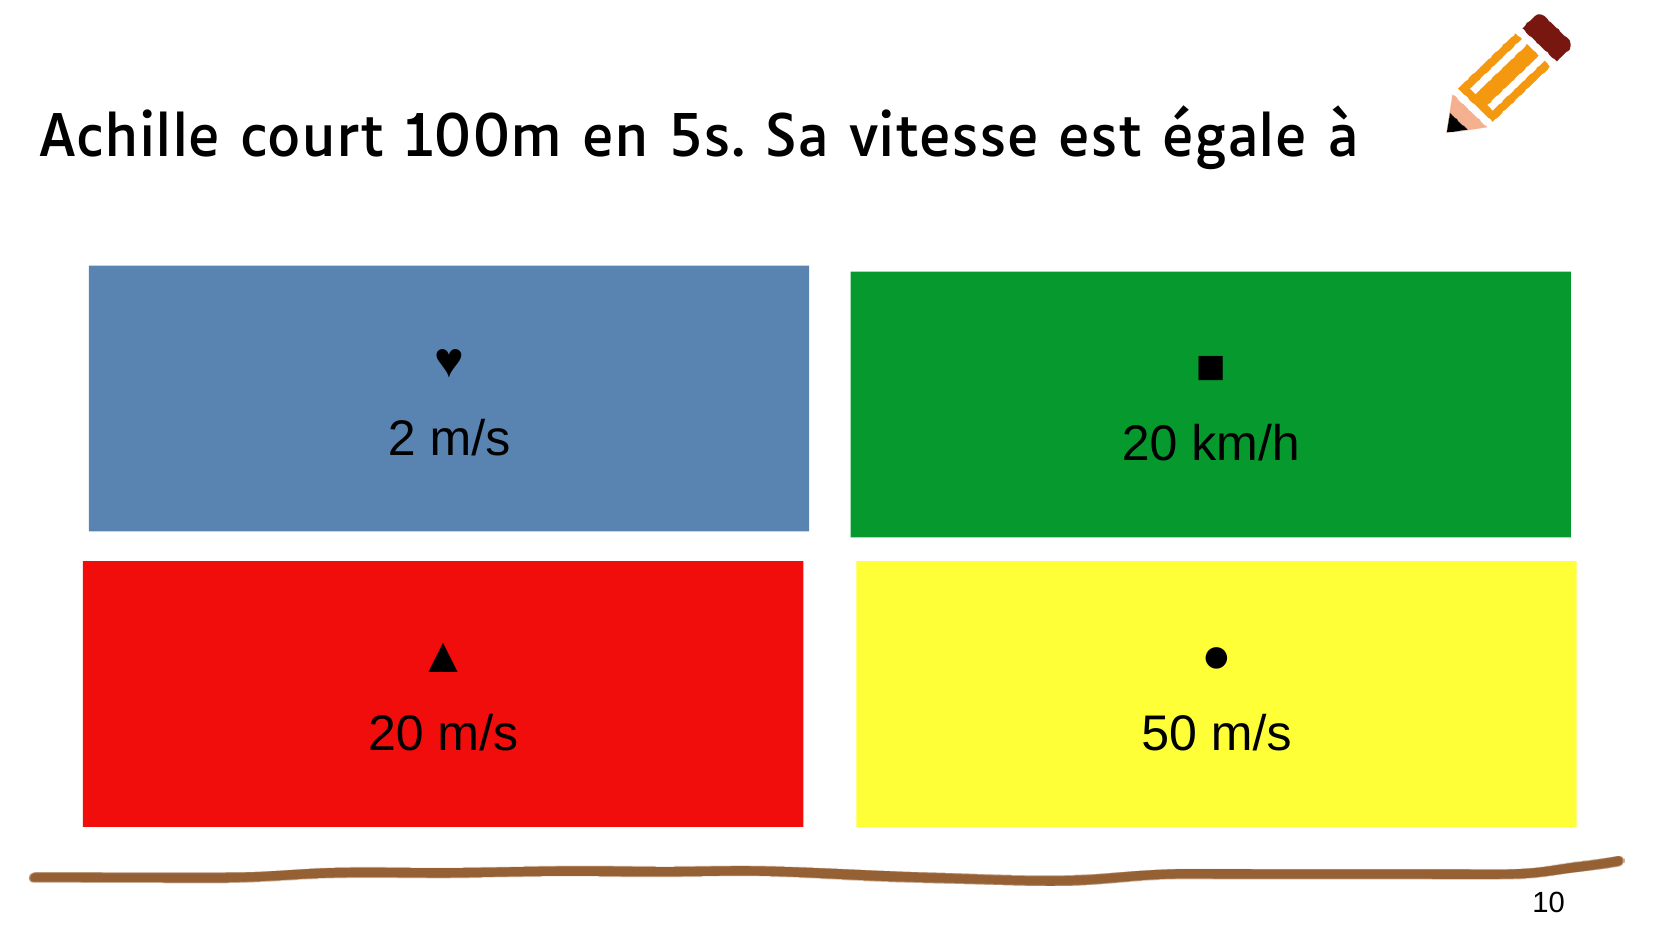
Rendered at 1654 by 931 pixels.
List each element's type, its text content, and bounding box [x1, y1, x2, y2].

list ■ 20 km/h [850, 271, 1571, 538]
list ● 50 m/s [856, 561, 1577, 827]
list ♥ 2 m/s [88, 265, 810, 532]
picture [29, 856, 1625, 886]
title Achille court 100m en 5s. Sa vitesse est égale à [29, 88, 1388, 192]
list ▲ 20 m/s [82, 561, 804, 827]
picture [1446, 14, 1571, 133]
